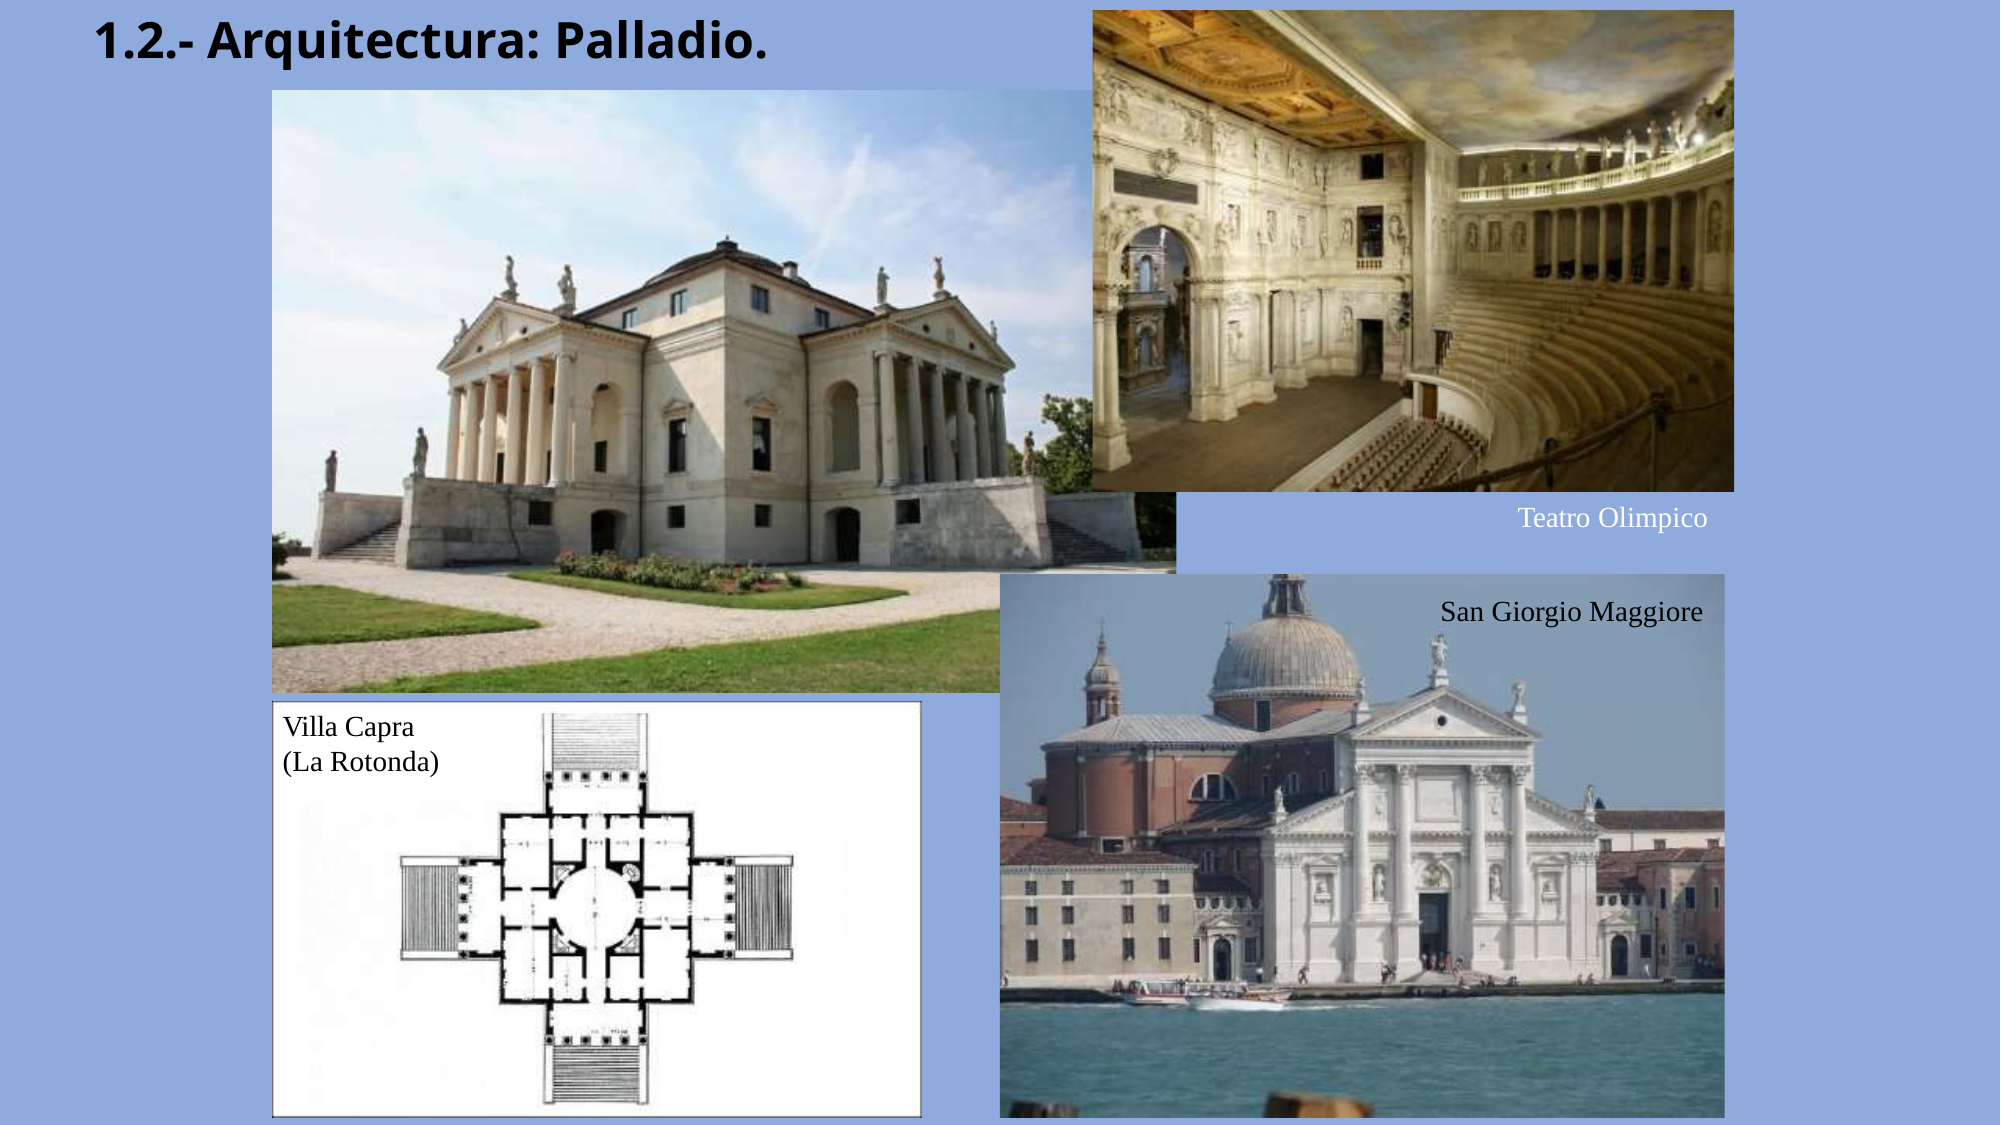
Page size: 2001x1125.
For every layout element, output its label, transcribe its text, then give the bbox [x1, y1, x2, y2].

text_box [272, 701, 922, 1118]
text_box Teatro Olimpico [1515, 496, 1712, 534]
text_box San Giorgio Maggiore [1438, 590, 1706, 629]
text_box Villa Capra (La Rotonda) [280, 705, 442, 780]
text_box [272, 11, 1734, 1118]
title 1.2.- Arquitectura: Palladio. [91, 6, 1102, 70]
